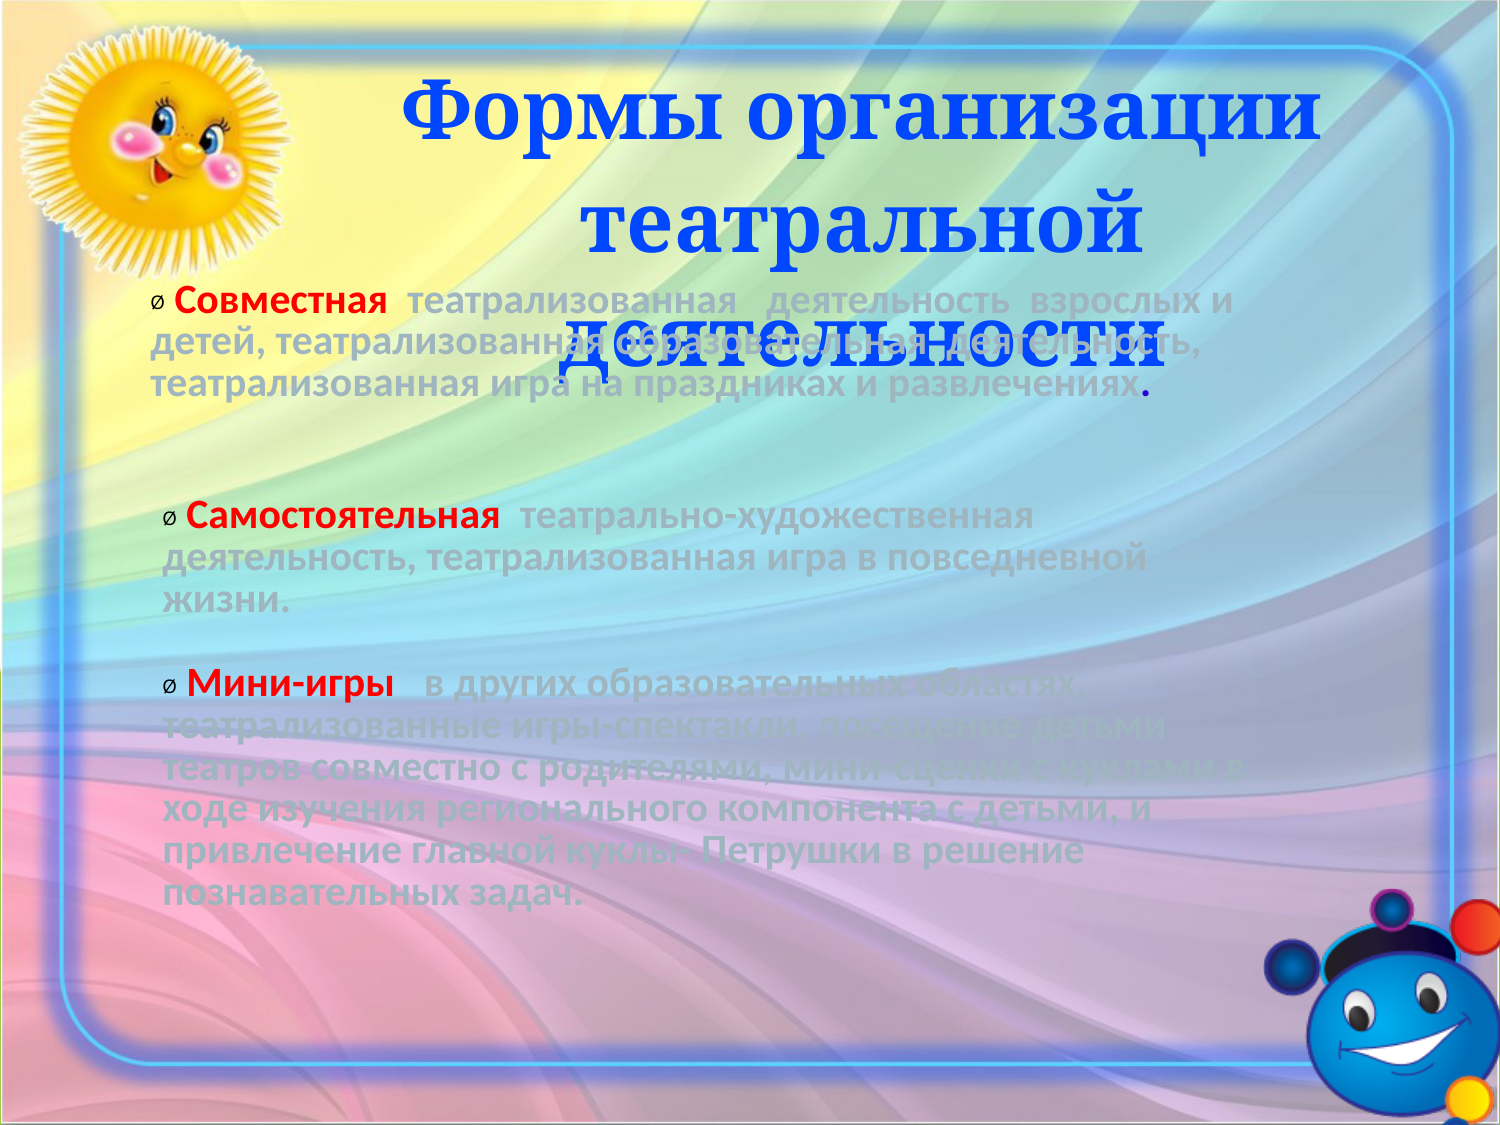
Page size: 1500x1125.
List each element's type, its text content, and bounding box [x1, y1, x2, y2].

picture [1, 0, 1500, 1125]
text_box Самостоятельная театрально-художественная деятельность, театрализованная игра в повседневной жизни. [147, 490, 1294, 657]
text_box Совместная театрализованная деятельность взрослых и детей, театрализованная образовательная деятельность, театрализованная игра на праздниках и развлечениях. [135, 274, 1282, 442]
text_box Мини-игры в других образовательных областях, театрализованные игры-спектакли, посещение детьми театров совместно с родителями, мини-сценки с куклами в ходе изучения регионального компонента с детьми, и привлечение главной куклы- Петрушки в решение познавательных задач. [147, 657, 1294, 976]
text_box Формы организации театральной деятельности [289, 42, 1436, 260]
